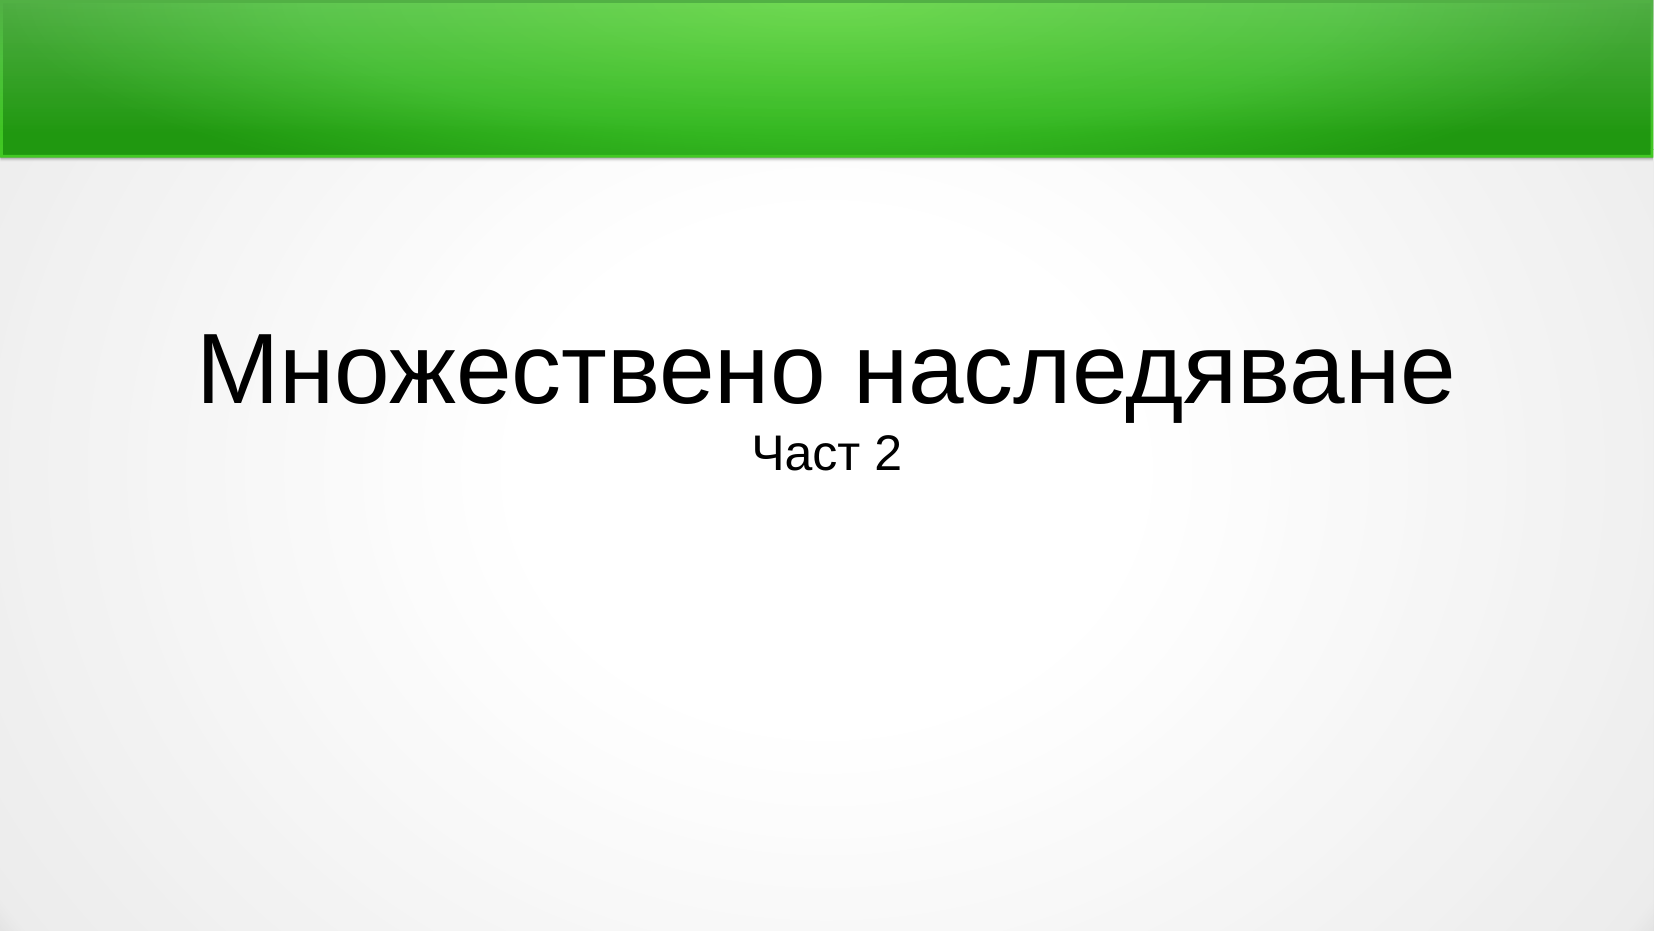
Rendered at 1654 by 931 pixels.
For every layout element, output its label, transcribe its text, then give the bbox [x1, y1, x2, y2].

subtitle Множествено наследяване Част 2 [82, 37, 1571, 758]
